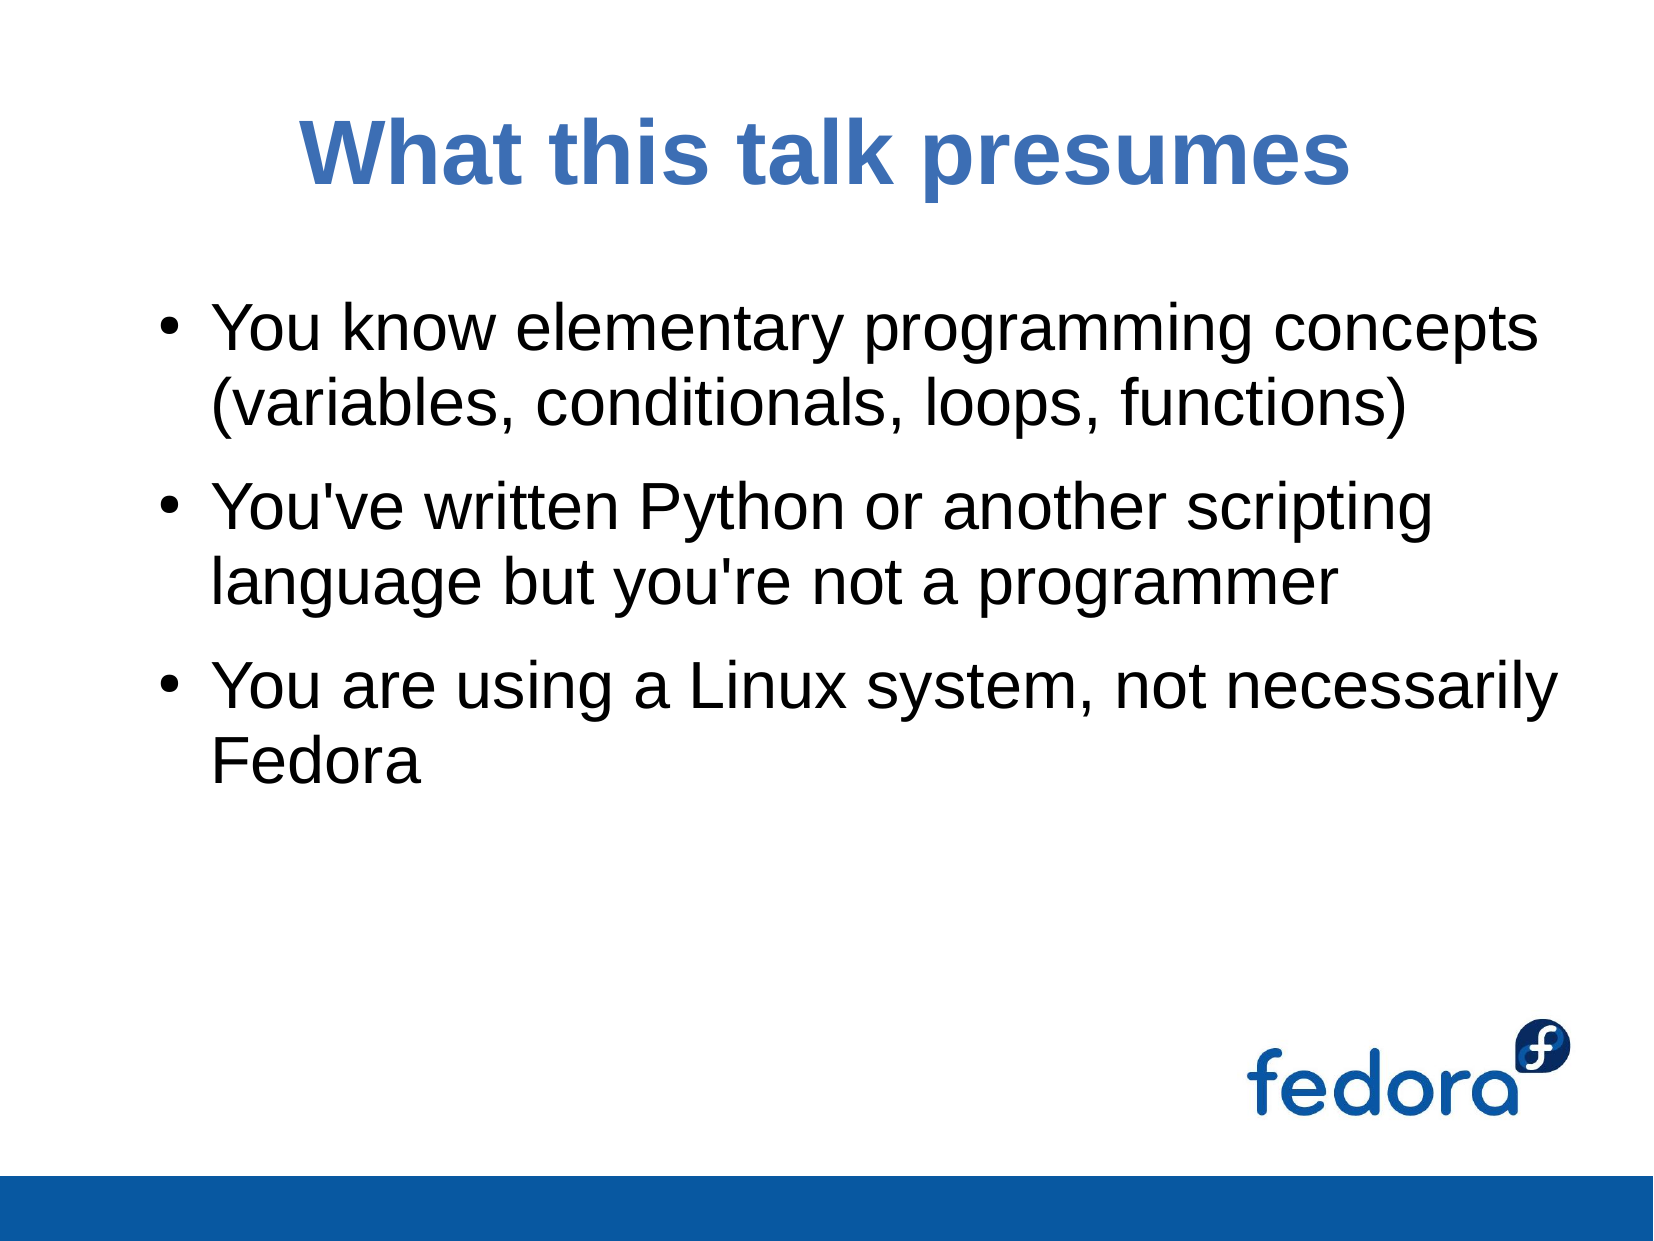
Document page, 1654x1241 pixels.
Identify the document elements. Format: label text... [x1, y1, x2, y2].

picture [1237, 1010, 1576, 1125]
picture [0, 1176, 1653, 1241]
list You know elementary programming concepts (variables, conditionals, loops, functions) You've written Python or another scripting language but you're not a programmer You are using a Linux system, not necessarily Fedora [82, 290, 1571, 1095]
title What this talk presumes [82, 56, 1571, 250]
